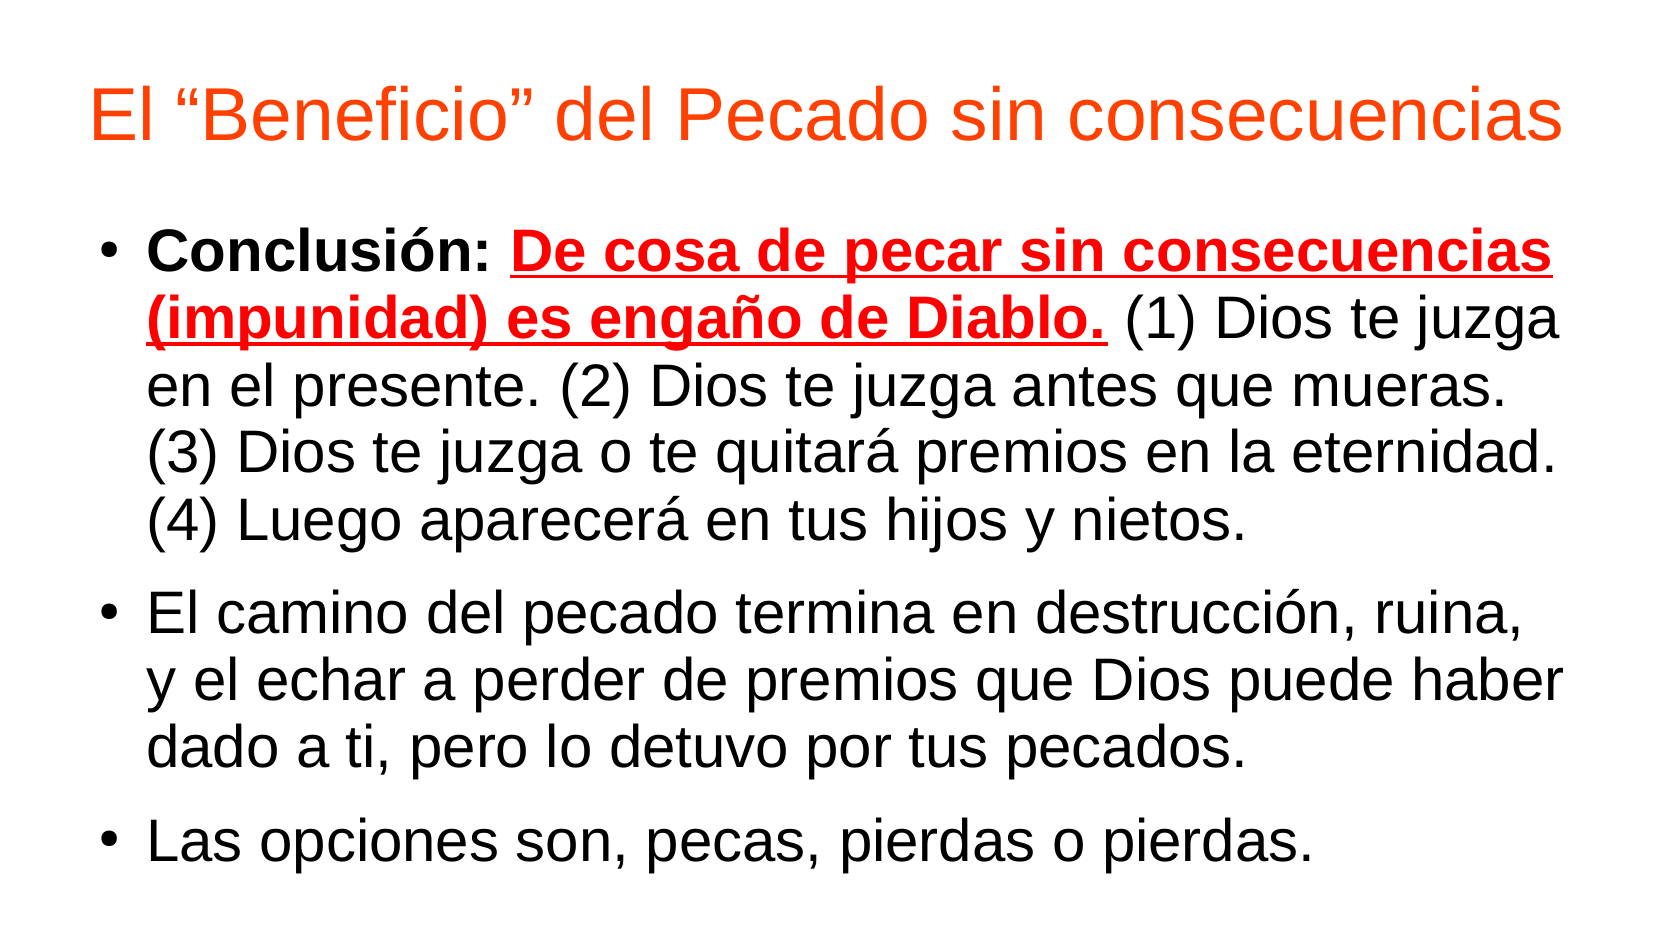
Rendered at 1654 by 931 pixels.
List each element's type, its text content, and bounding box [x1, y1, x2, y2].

title El “Beneficio” del Pecado sin consecuencias [82, 37, 1571, 193]
list Conclusión: De cosa de pecar sin consecuencias (impunidad) es engaño de Diablo. (1) Dios te juzga en el presente. (2) Dios te juzga antes que mueras. (3) Dios te juzga o te quitará premios en la eternidad. (4) Luego aparecerá en tus hijos y nietos. El camino del pecado termina en destrucción, ruina, y el echar a perder de premios que Dios puede haber dado a ti, pero lo detuvo por tus pecados. Las opciones son, pecas, pierdas o pierdas. [82, 217, 1571, 886]
